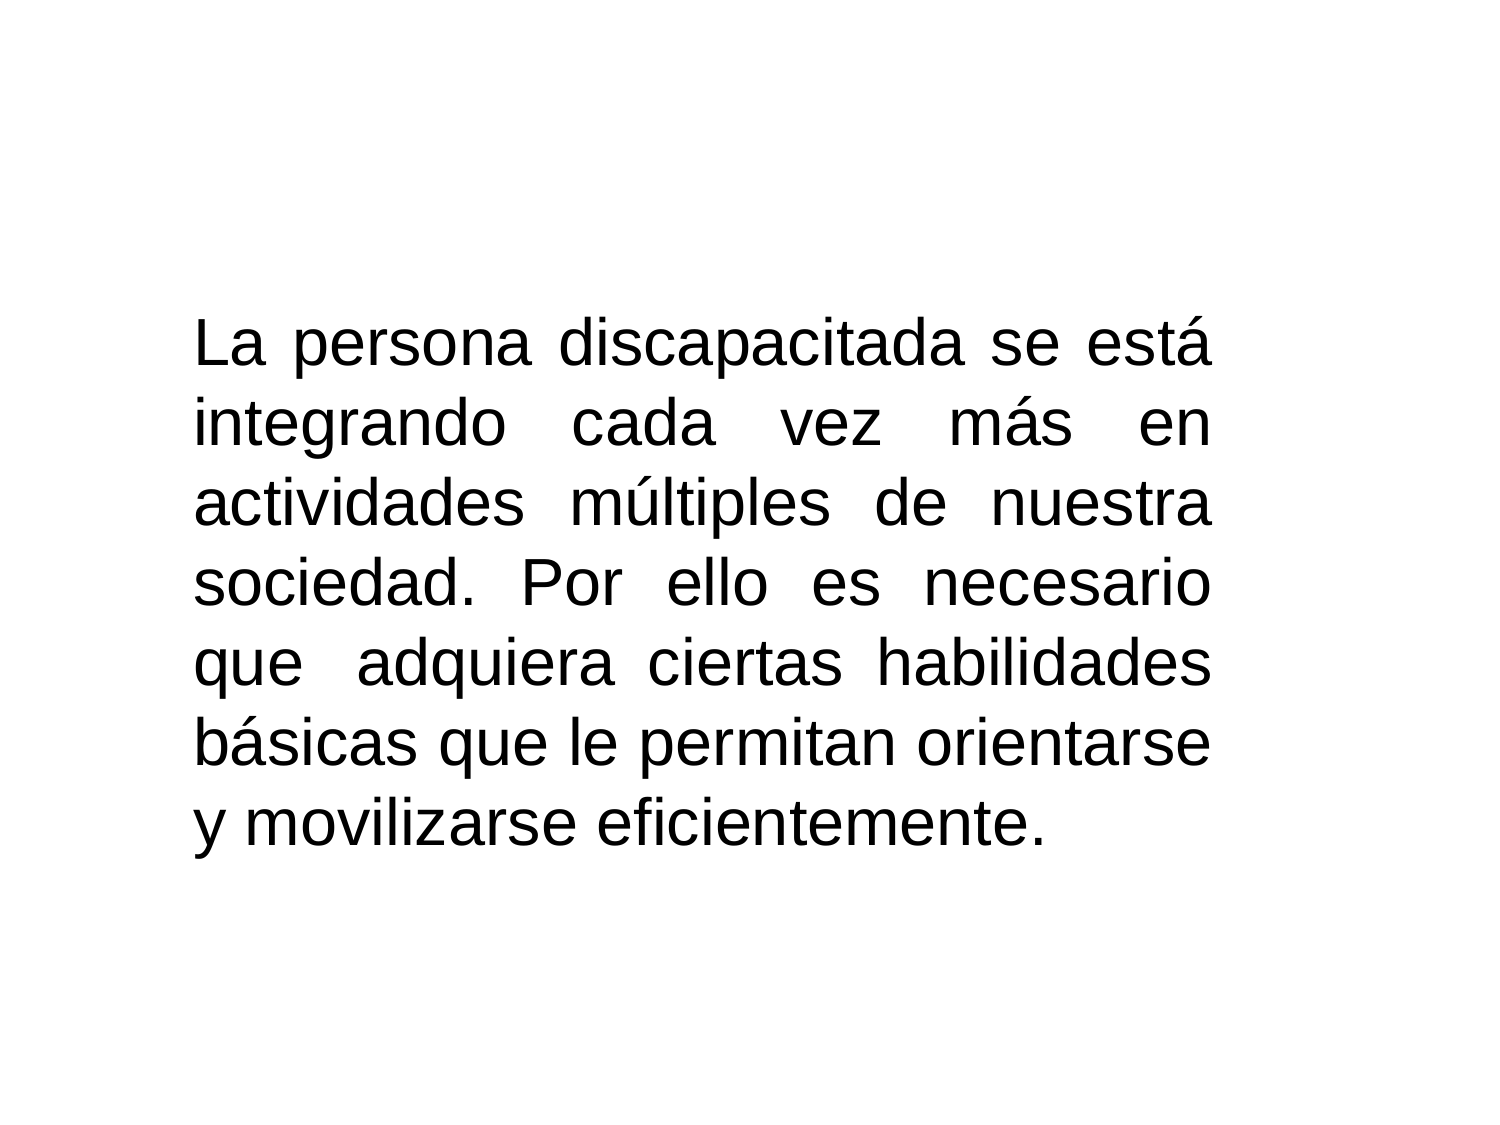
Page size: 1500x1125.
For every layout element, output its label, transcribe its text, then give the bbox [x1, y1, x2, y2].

subtitle La persona discapacitada se está integrando cada vez más en actividades múltiples de nuestra sociedad. Por ello es necesario que adquiera ciertas habilidades básicas que le permitan orientarse y movilizarse eficientemente. [178, 291, 1229, 579]
